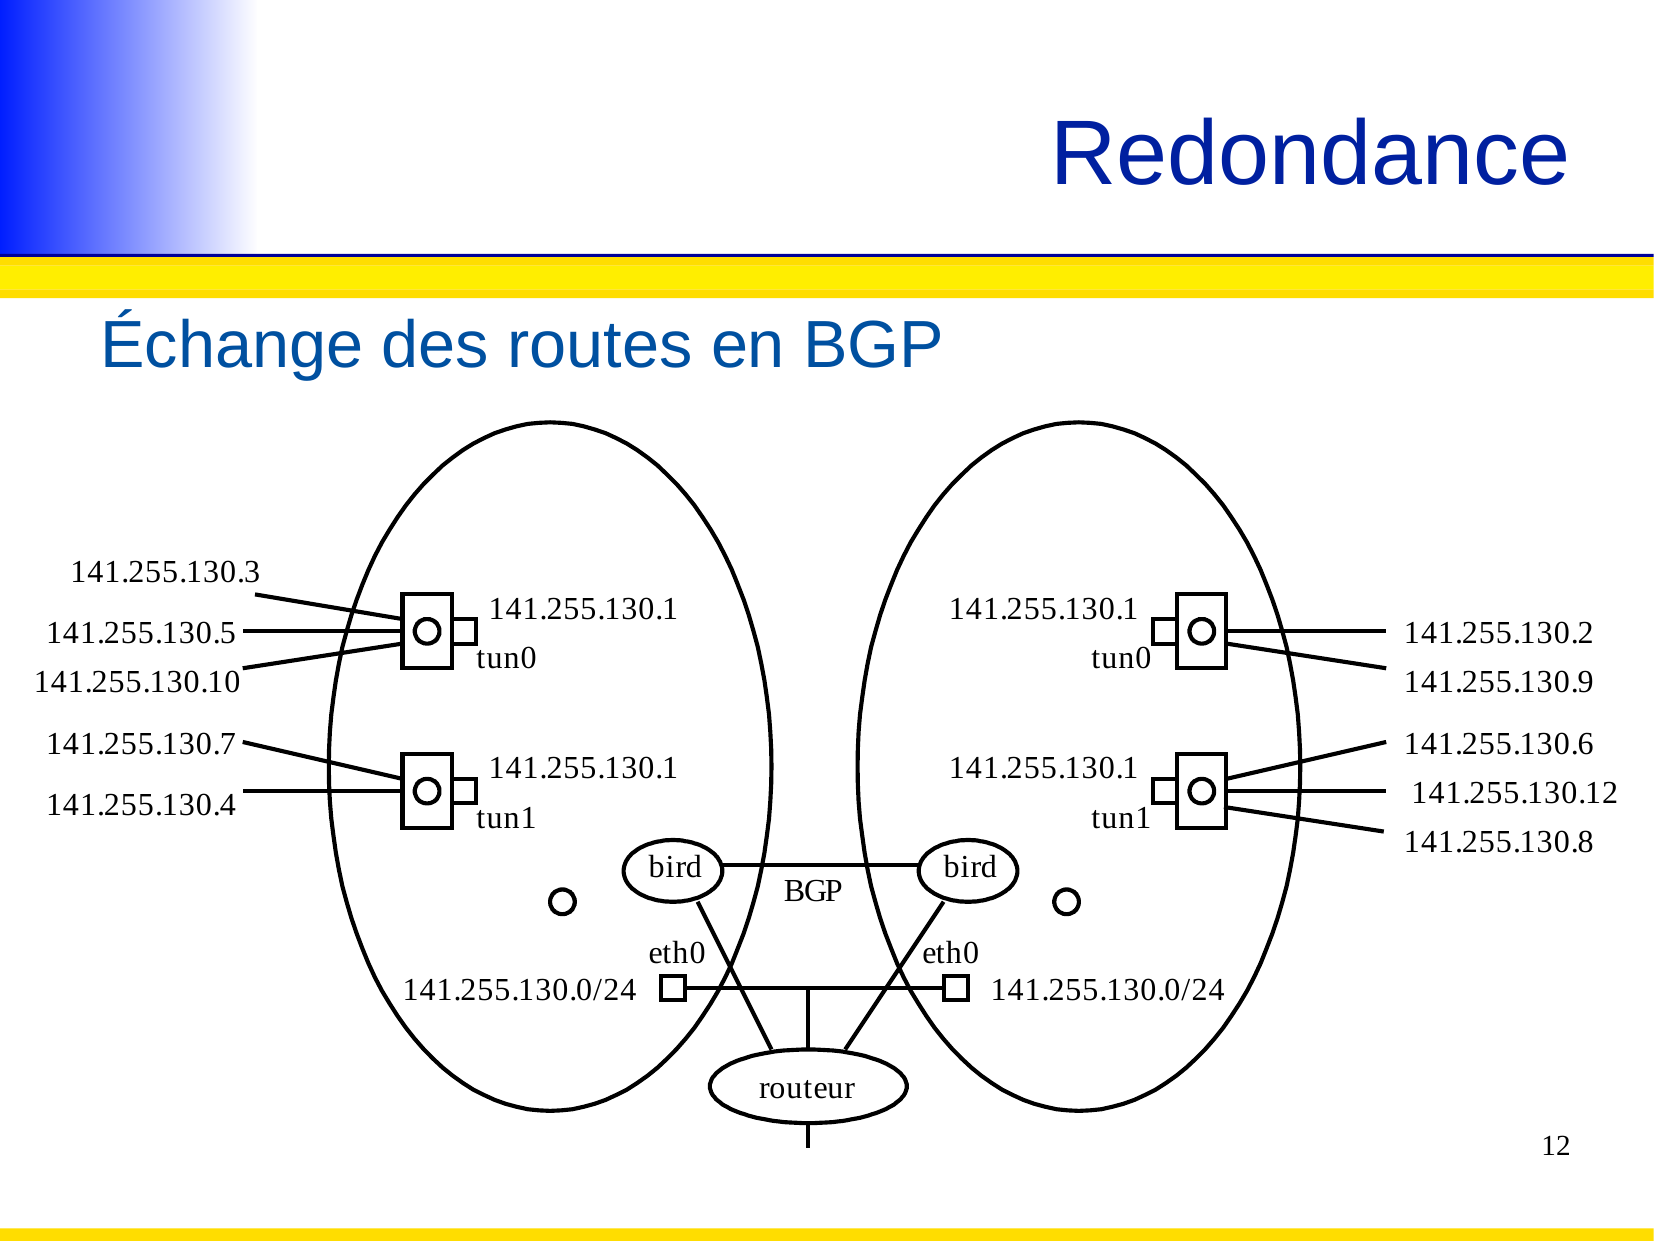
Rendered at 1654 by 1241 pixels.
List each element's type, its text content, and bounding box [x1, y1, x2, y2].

picture [16, 407, 1638, 1165]
title Redondance [372, 49, 1571, 257]
list Échange des routes en BGP [82, 307, 1571, 407]
